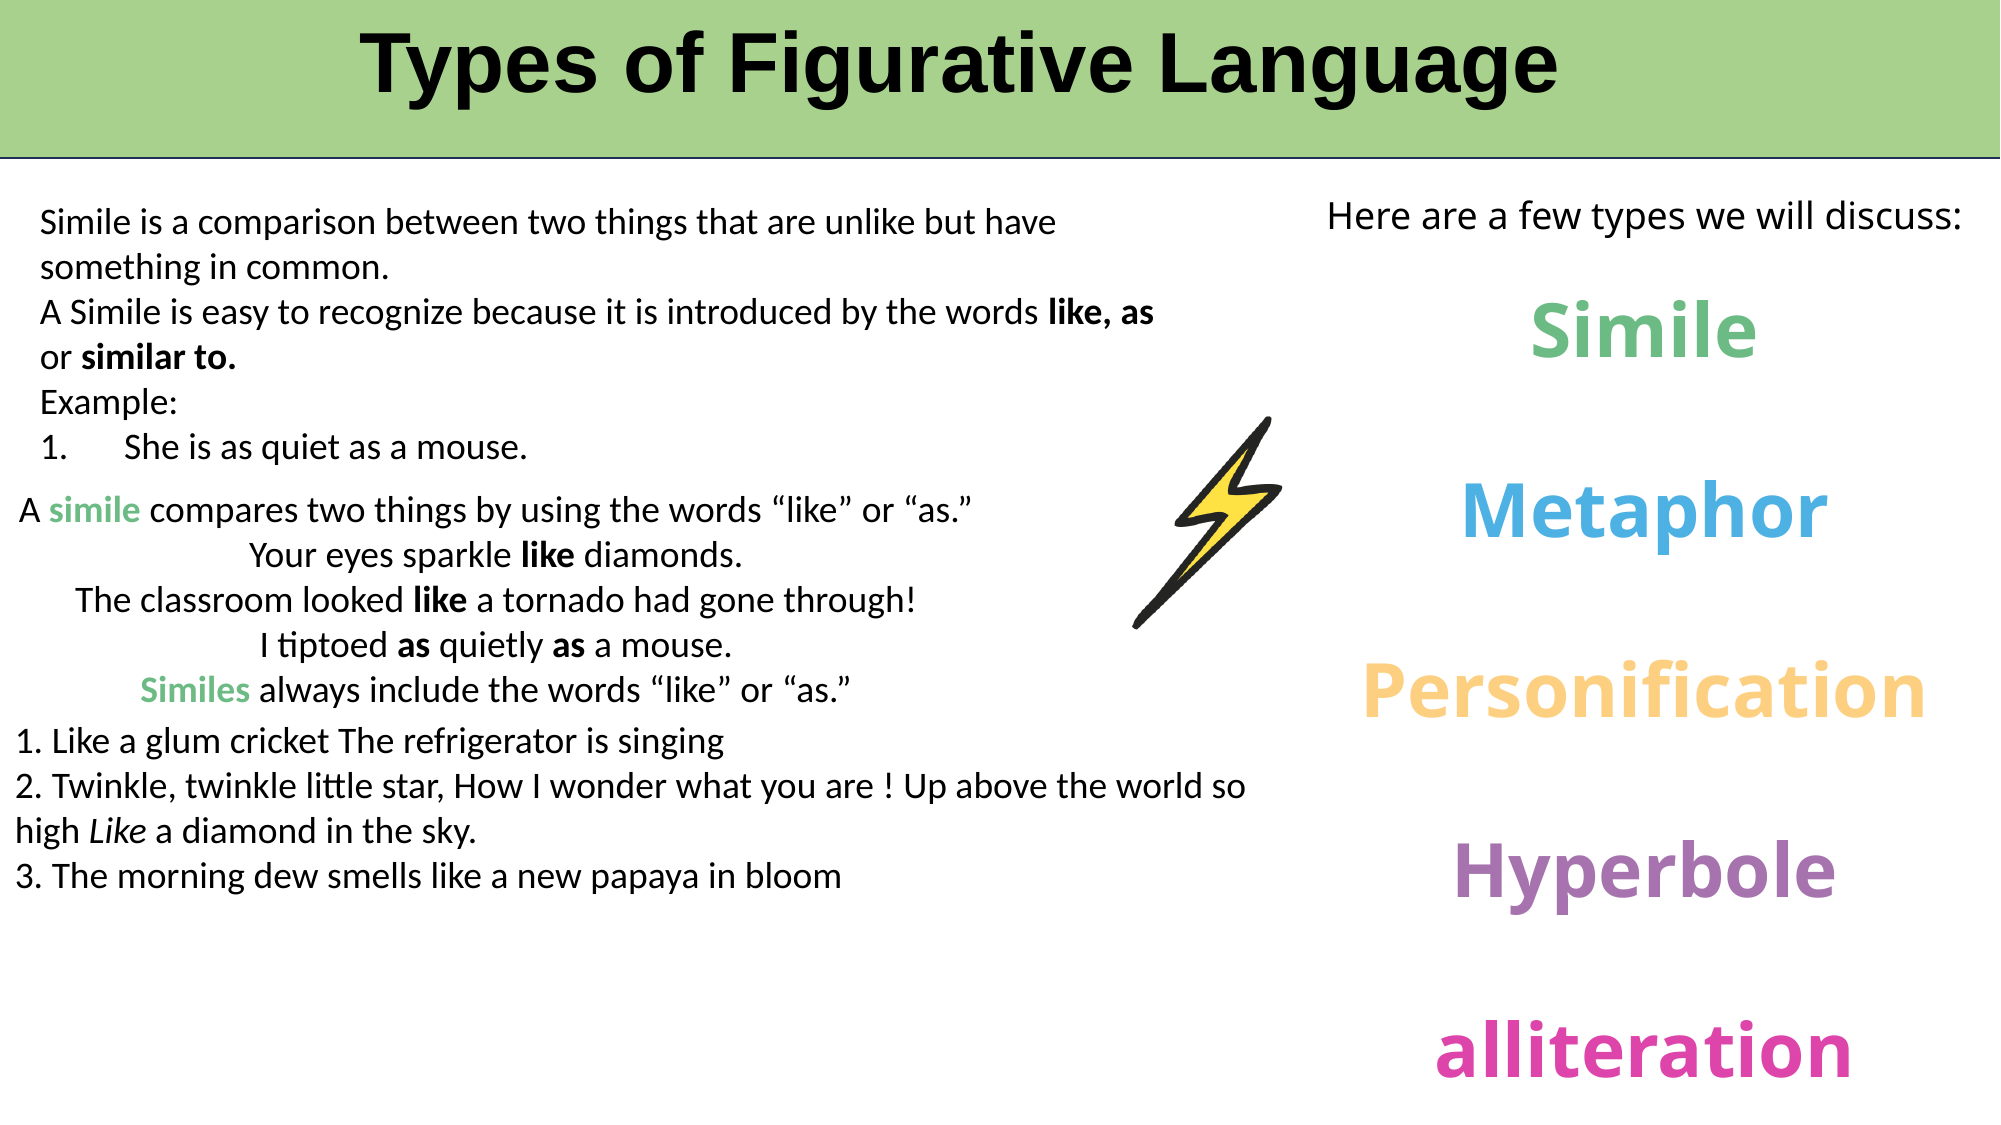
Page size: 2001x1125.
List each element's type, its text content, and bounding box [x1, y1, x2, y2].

picture [1129, 415, 1288, 631]
text_box [1620, 0, 2000, 158]
text_box A simile compares two things by using the words “like” or “as.” Your eyes sparkle like diamonds. The classroom looked like a tornado had gone through! I tiptoed as quietly as a mouse. Similes always include the words “like” or “as.” [0, 477, 1264, 708]
text_box Here are a few types we will discuss: Simile Metaphor Personification Hyperbole alliteration [1018, 180, 2000, 1125]
text_box Simile is a comparison between two things that are unlike but have something in common. A Simile is easy to recognize because it is introduced by the words like, as or similar to. Example: She is as quiet as a mouse. [24, 189, 1192, 475]
text_box [0, 0, 344, 158]
text_box 1. Like a glum cricket The refrigerator is singing 2. Twinkle, twinkle little star, How I wonder what you are ! Up above the world so high Like a diamond in the sky. 3. The morning dew smells like a new papaya in bloom [0, 708, 1288, 904]
text_box Types of Figurative Language [344, 0, 1620, 159]
